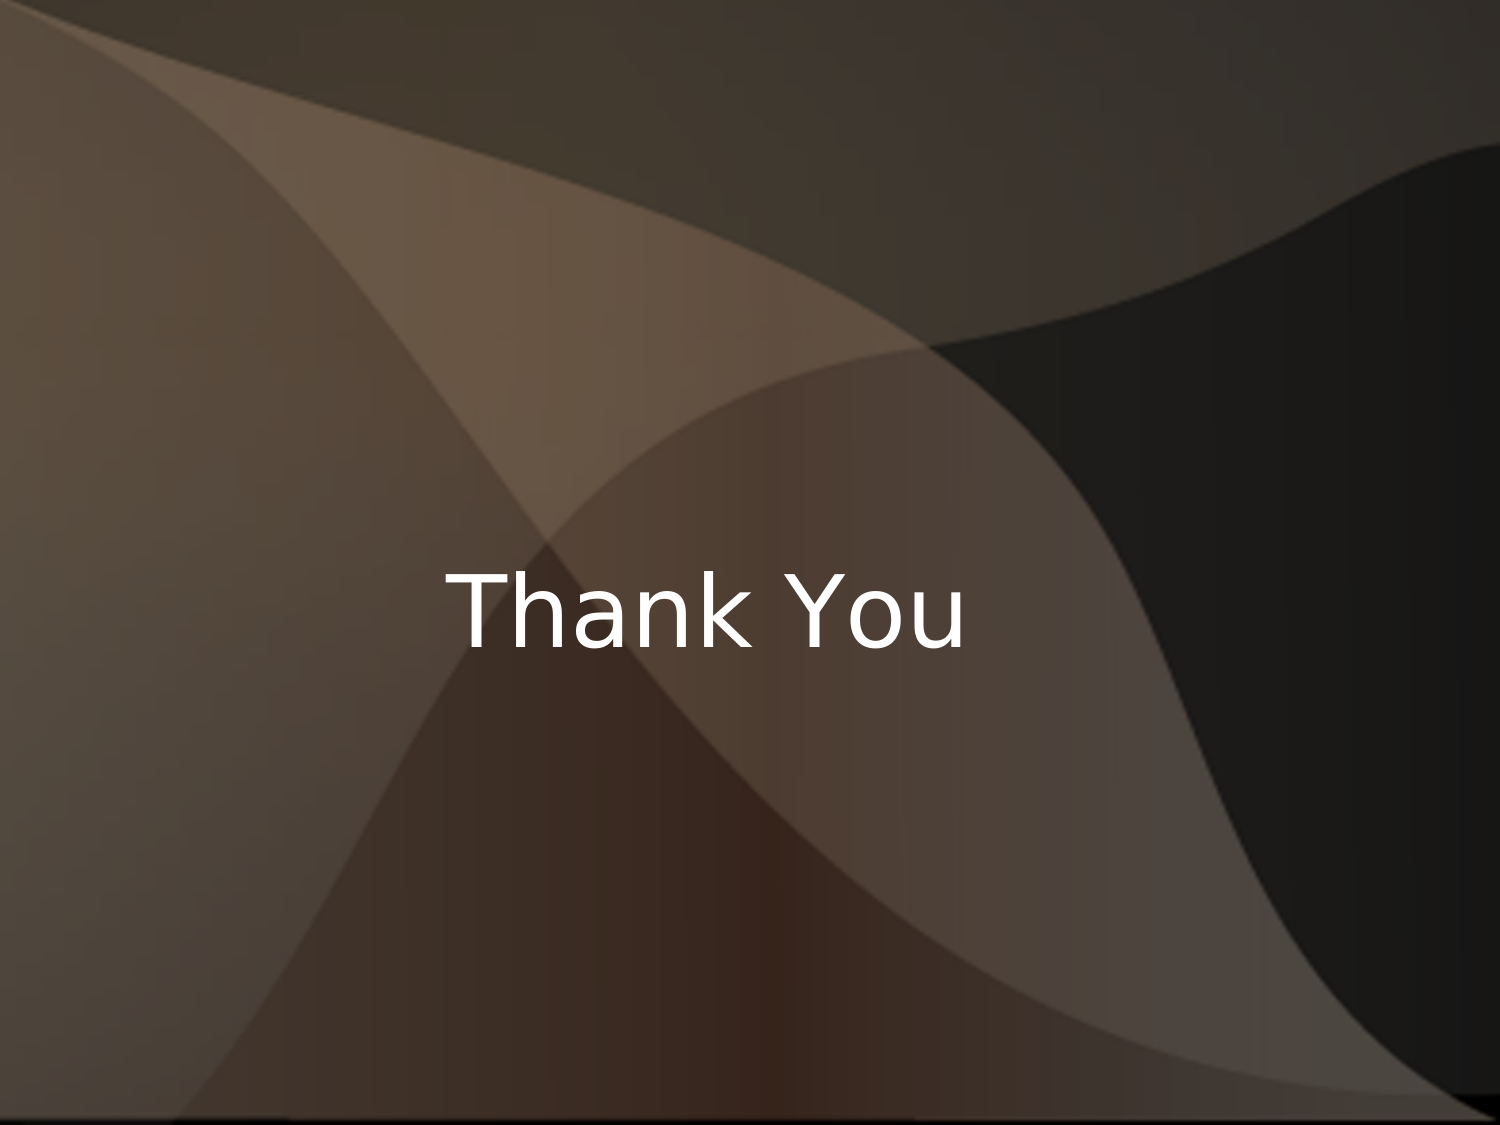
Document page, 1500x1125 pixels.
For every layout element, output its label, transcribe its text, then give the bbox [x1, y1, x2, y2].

title Thank You [0, 472, 1477, 676]
picture [0, 0, 1500, 1125]
